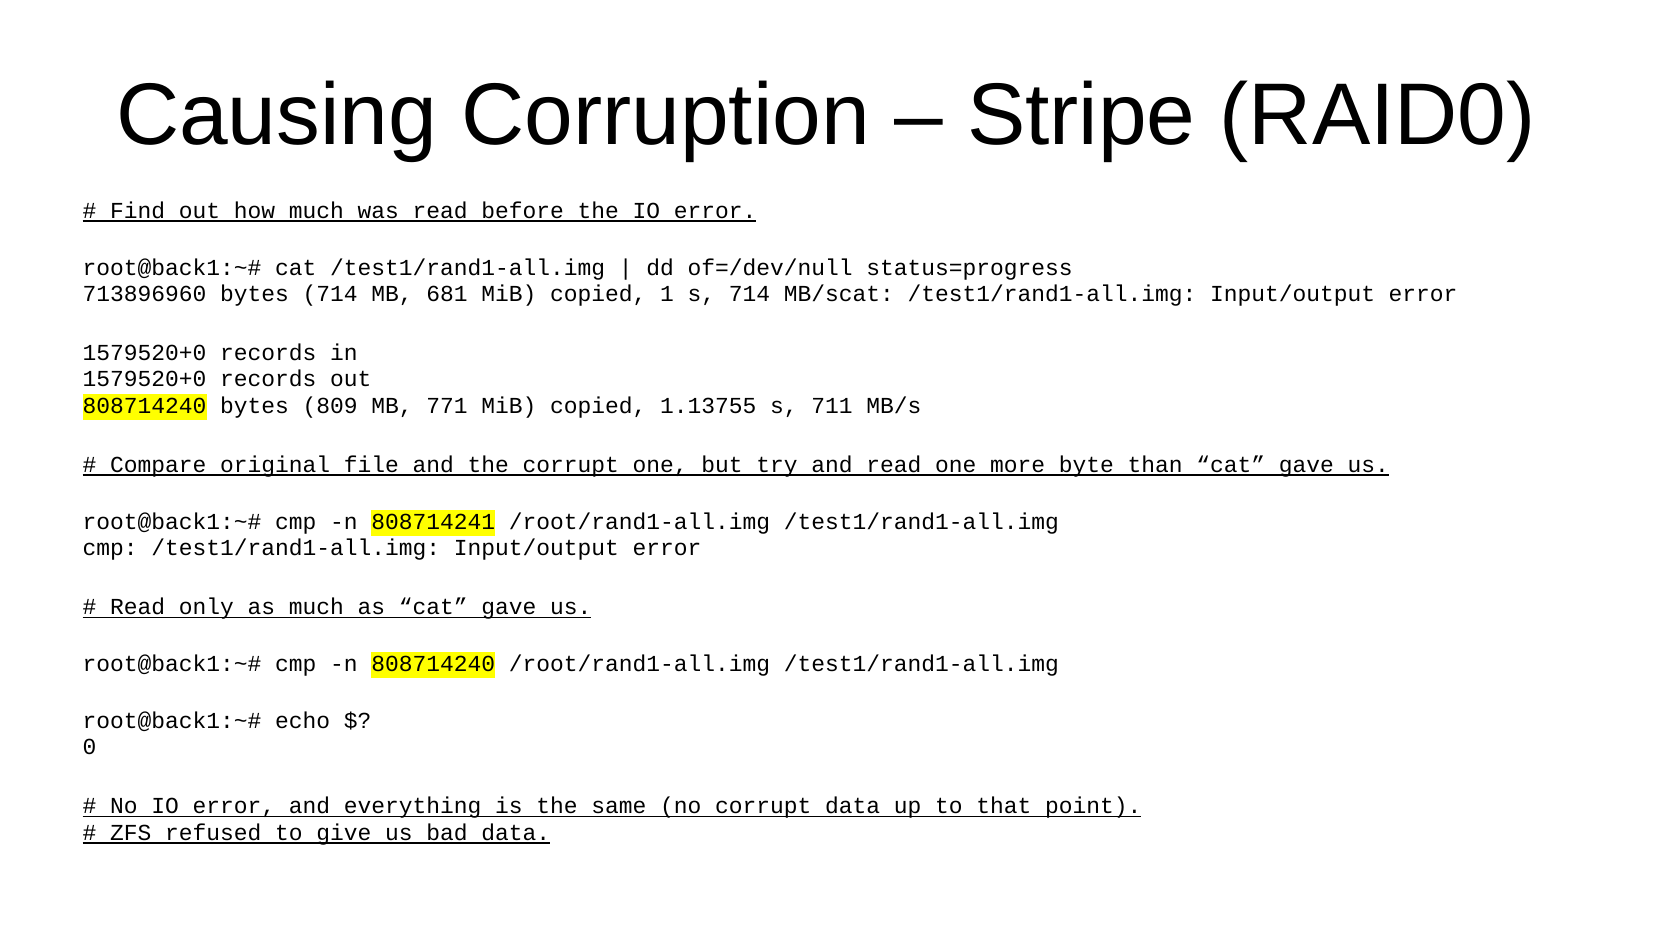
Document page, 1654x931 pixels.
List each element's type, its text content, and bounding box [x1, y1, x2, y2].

subtitle # Find out how much was read before the IO error. root@back1:~# cat /test1/rand1-all.img | dd of=/dev/null status=progress 713896960 bytes (714 MB, 681 MiB) copied, 1 s, 714 MB/scat: /test1/rand1-all.img: Input/output error 1579520+0 records in 1579520+0 records out 808714240 bytes (809 MB, 771 MiB) copied, 1.13755 s, 711 MB/s # Compare original file and the corrupt one, but try and read one more byte than “cat” gave us. root@back1:~# cmp -n 808714241 /root/rand1-all.img /test1/rand1-all.img cmp: /test1/rand1-all.img: Input/output error # Read only as much as “cat” gave us. root@back1:~# cmp -n 808714240 /root/rand1-all.img /test1/rand1-all.img root@back1:~# echo $? 0 # No IO error, and everything is the same (no corrupt data up to that point). # ZFS refused to give us bad data. [82, 161, 1571, 918]
title Causing Corruption – Stripe (RAID0) [82, 37, 1571, 161]
